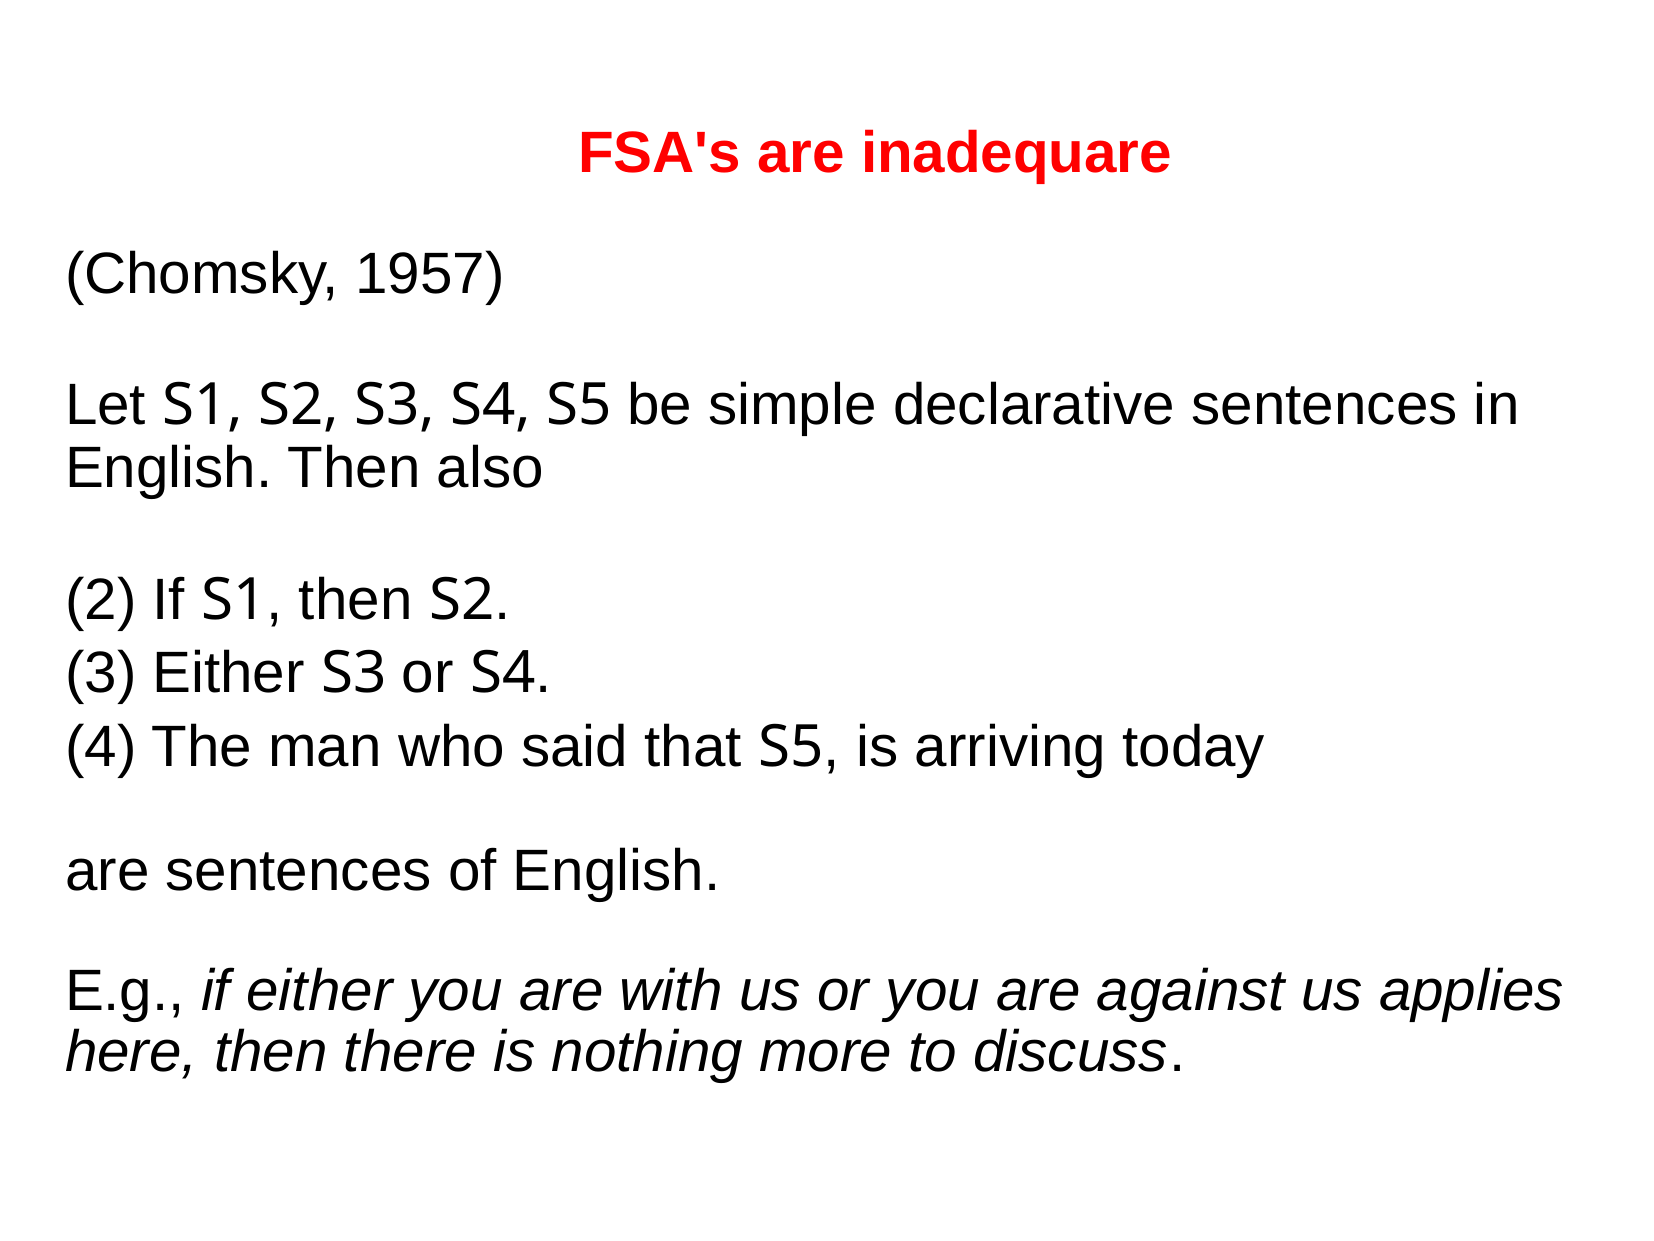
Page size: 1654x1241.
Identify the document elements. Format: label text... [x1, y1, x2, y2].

text_box FSA's are inadequare (Chomsky, 1957) Let S1, S2, S3, S4, S5 be simple declarative sentences in English. Then also (2) If S1, then S2. (3) Either S3 or S4. (4) The man who said that S5, is arriving today are sentences of English. E.g., if either you are with us or you are against us applies here, then there is nothing more to discuss. [58, 118, 1654, 1090]
